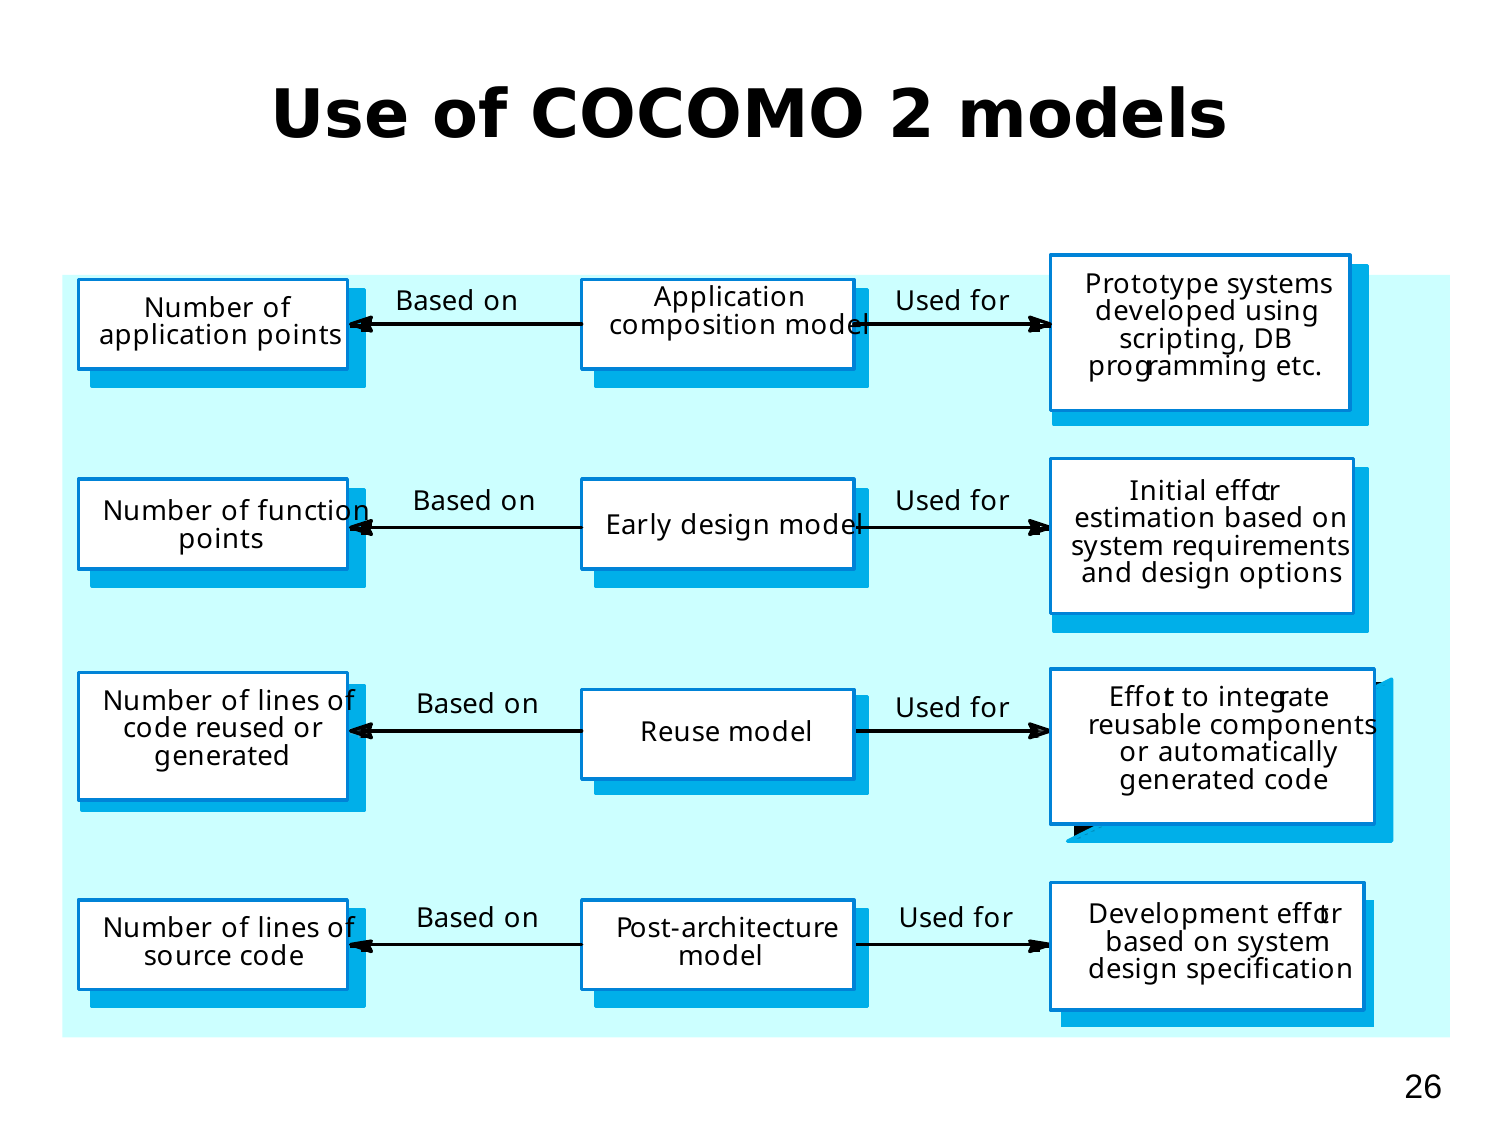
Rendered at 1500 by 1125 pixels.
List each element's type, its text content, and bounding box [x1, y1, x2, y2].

picture [74, 251, 1395, 1028]
title Use of COCOMO 2 models [75, 44, 1425, 177]
text_box [62, 274, 1450, 1038]
